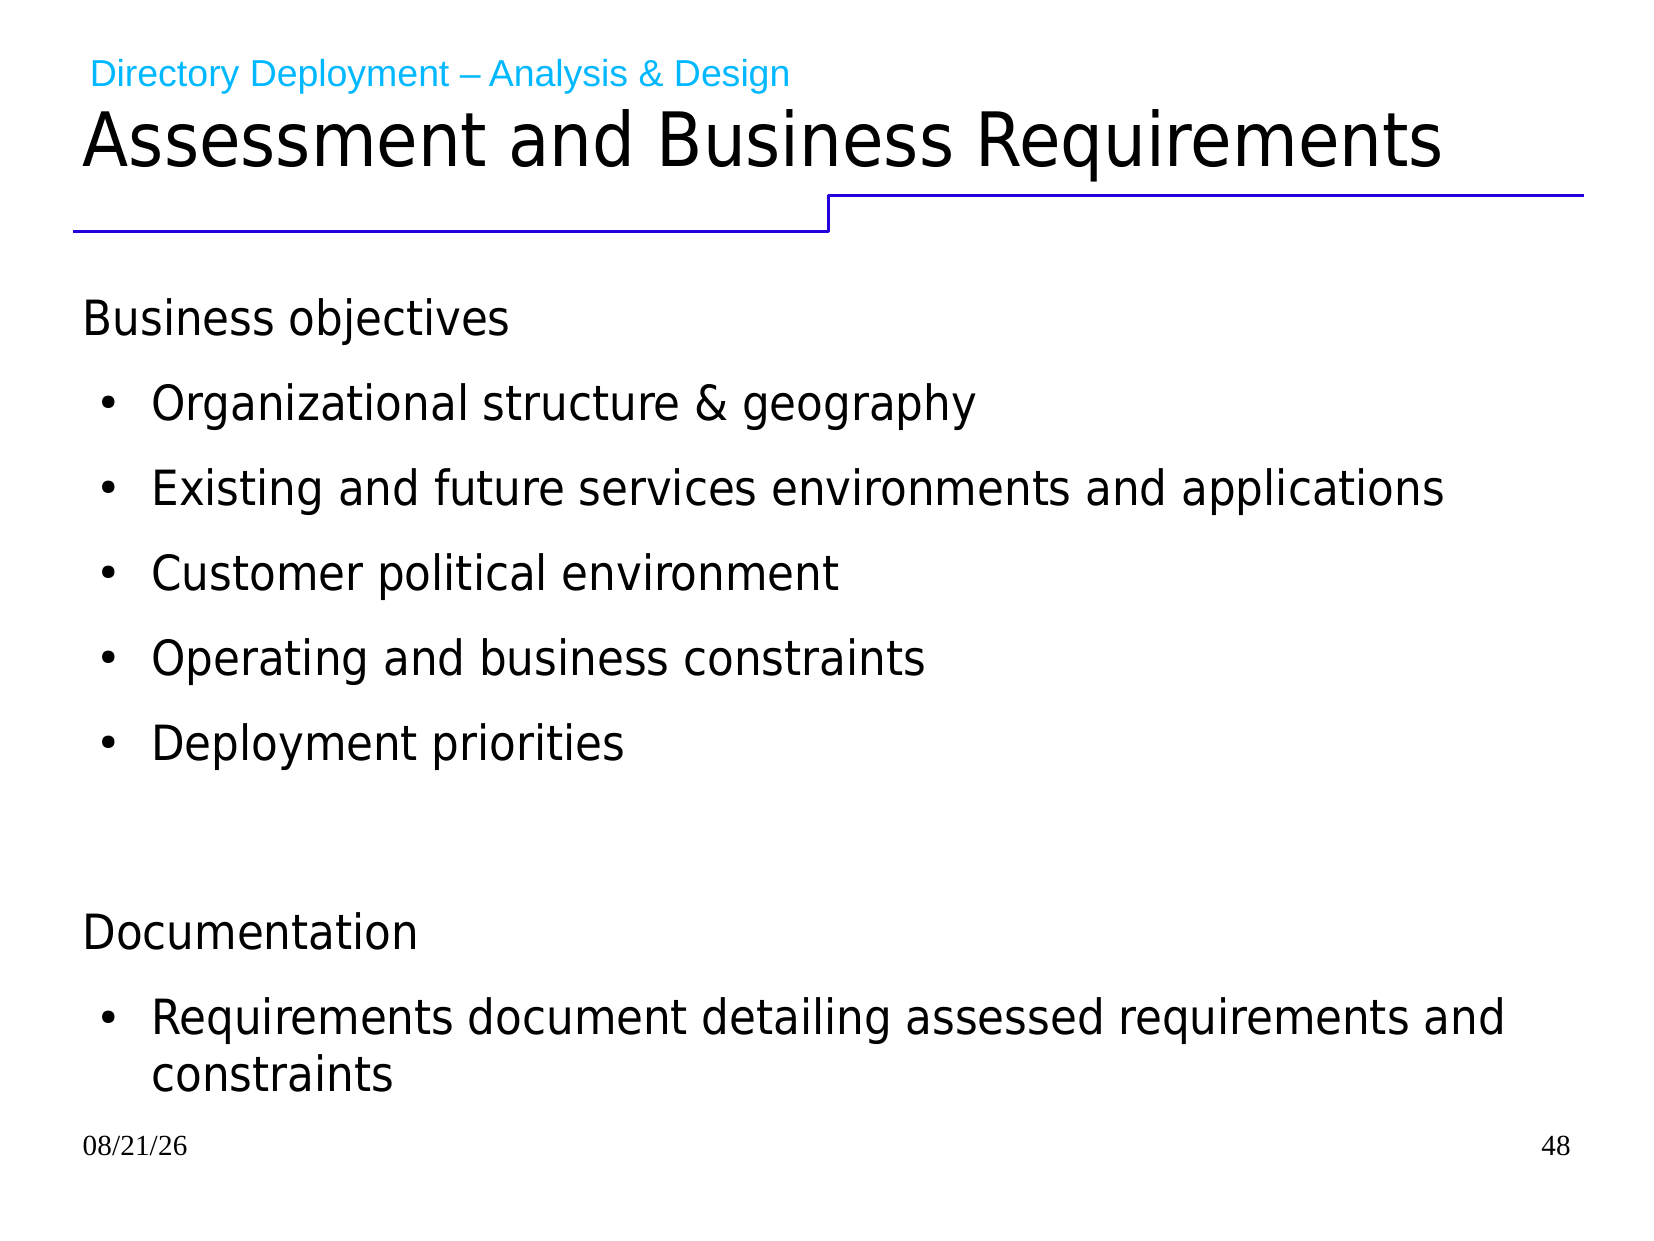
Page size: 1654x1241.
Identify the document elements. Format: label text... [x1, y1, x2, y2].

title Assessment and Business Requirements [82, 49, 1571, 232]
text_box Directory Deployment – Analysis & Design [75, 45, 901, 103]
list Business objectives Organizational structure & geography Existing and future services environments and applications Customer political environment Operating and business constraints Deployment priorities Documentation Requirements document detailing assessed requirements and constraints [82, 290, 1571, 1109]
